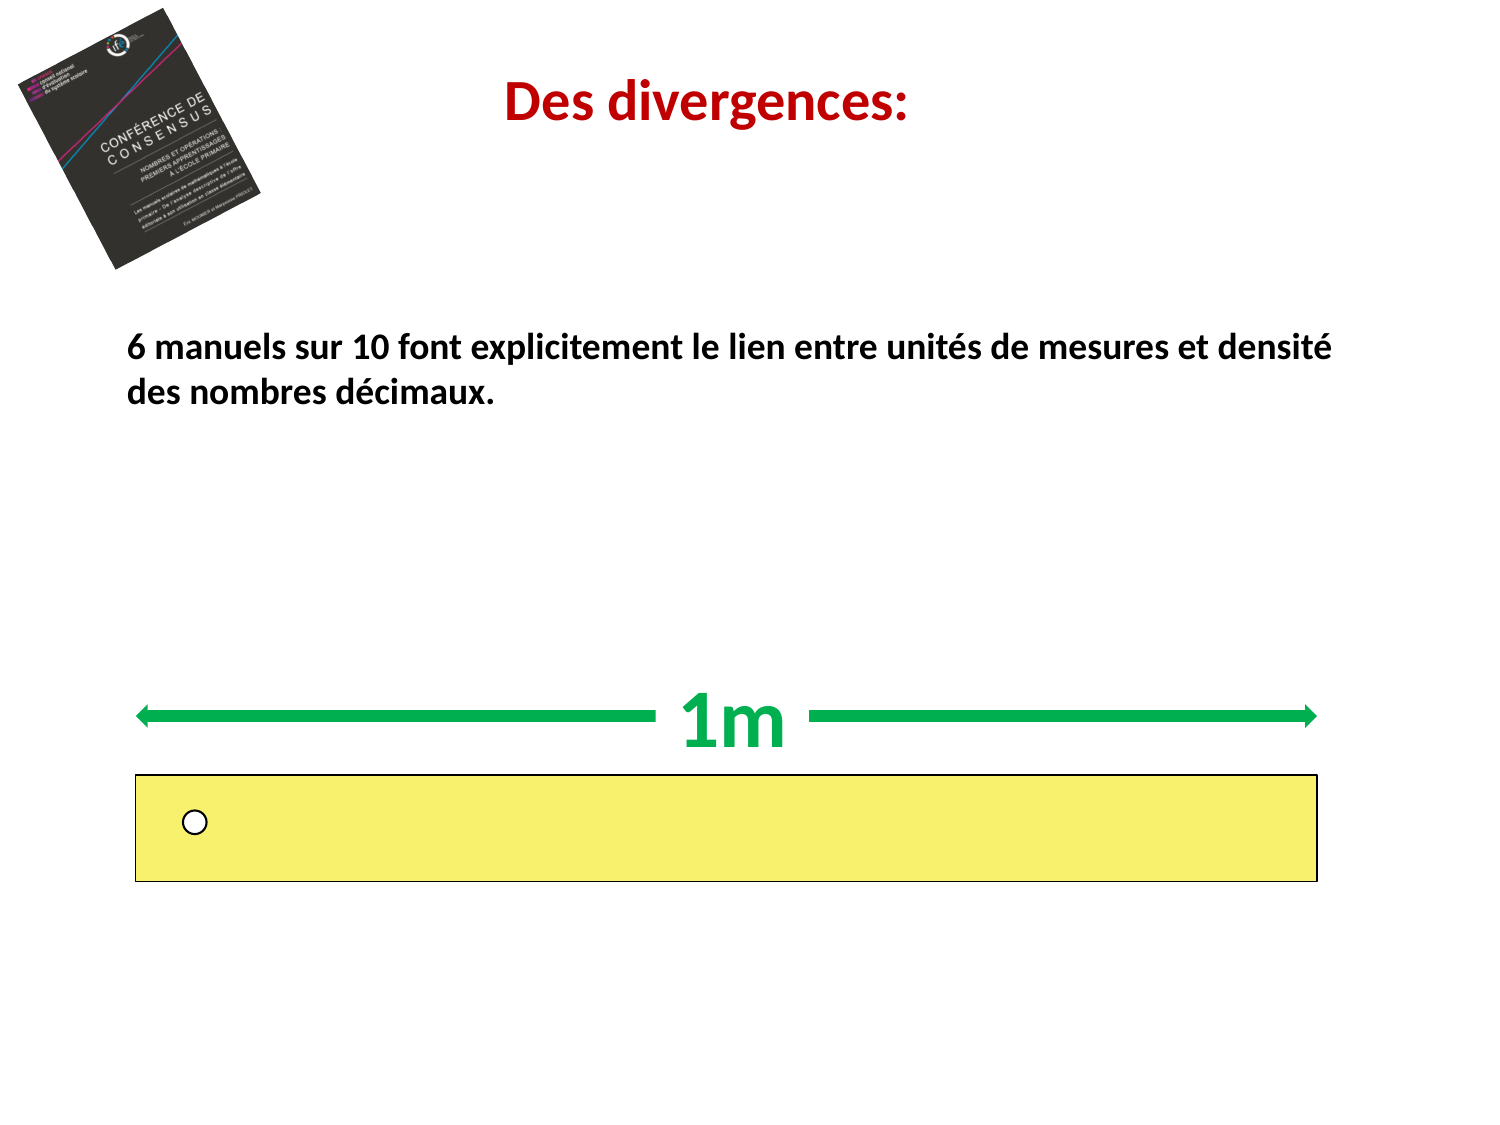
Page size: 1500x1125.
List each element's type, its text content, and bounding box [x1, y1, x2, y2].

text_box [135, 775, 1317, 882]
text_box [135, 704, 656, 728]
text_box [809, 704, 1317, 728]
text_box 6 manuels sur 10 font explicitement le lien entre unités de mesures et densité des nombres décimaux. [112, 314, 1400, 420]
picture [17, 7, 261, 270]
text_box Des divergences: [490, 54, 939, 140]
text_box 1m [643, 656, 821, 772]
